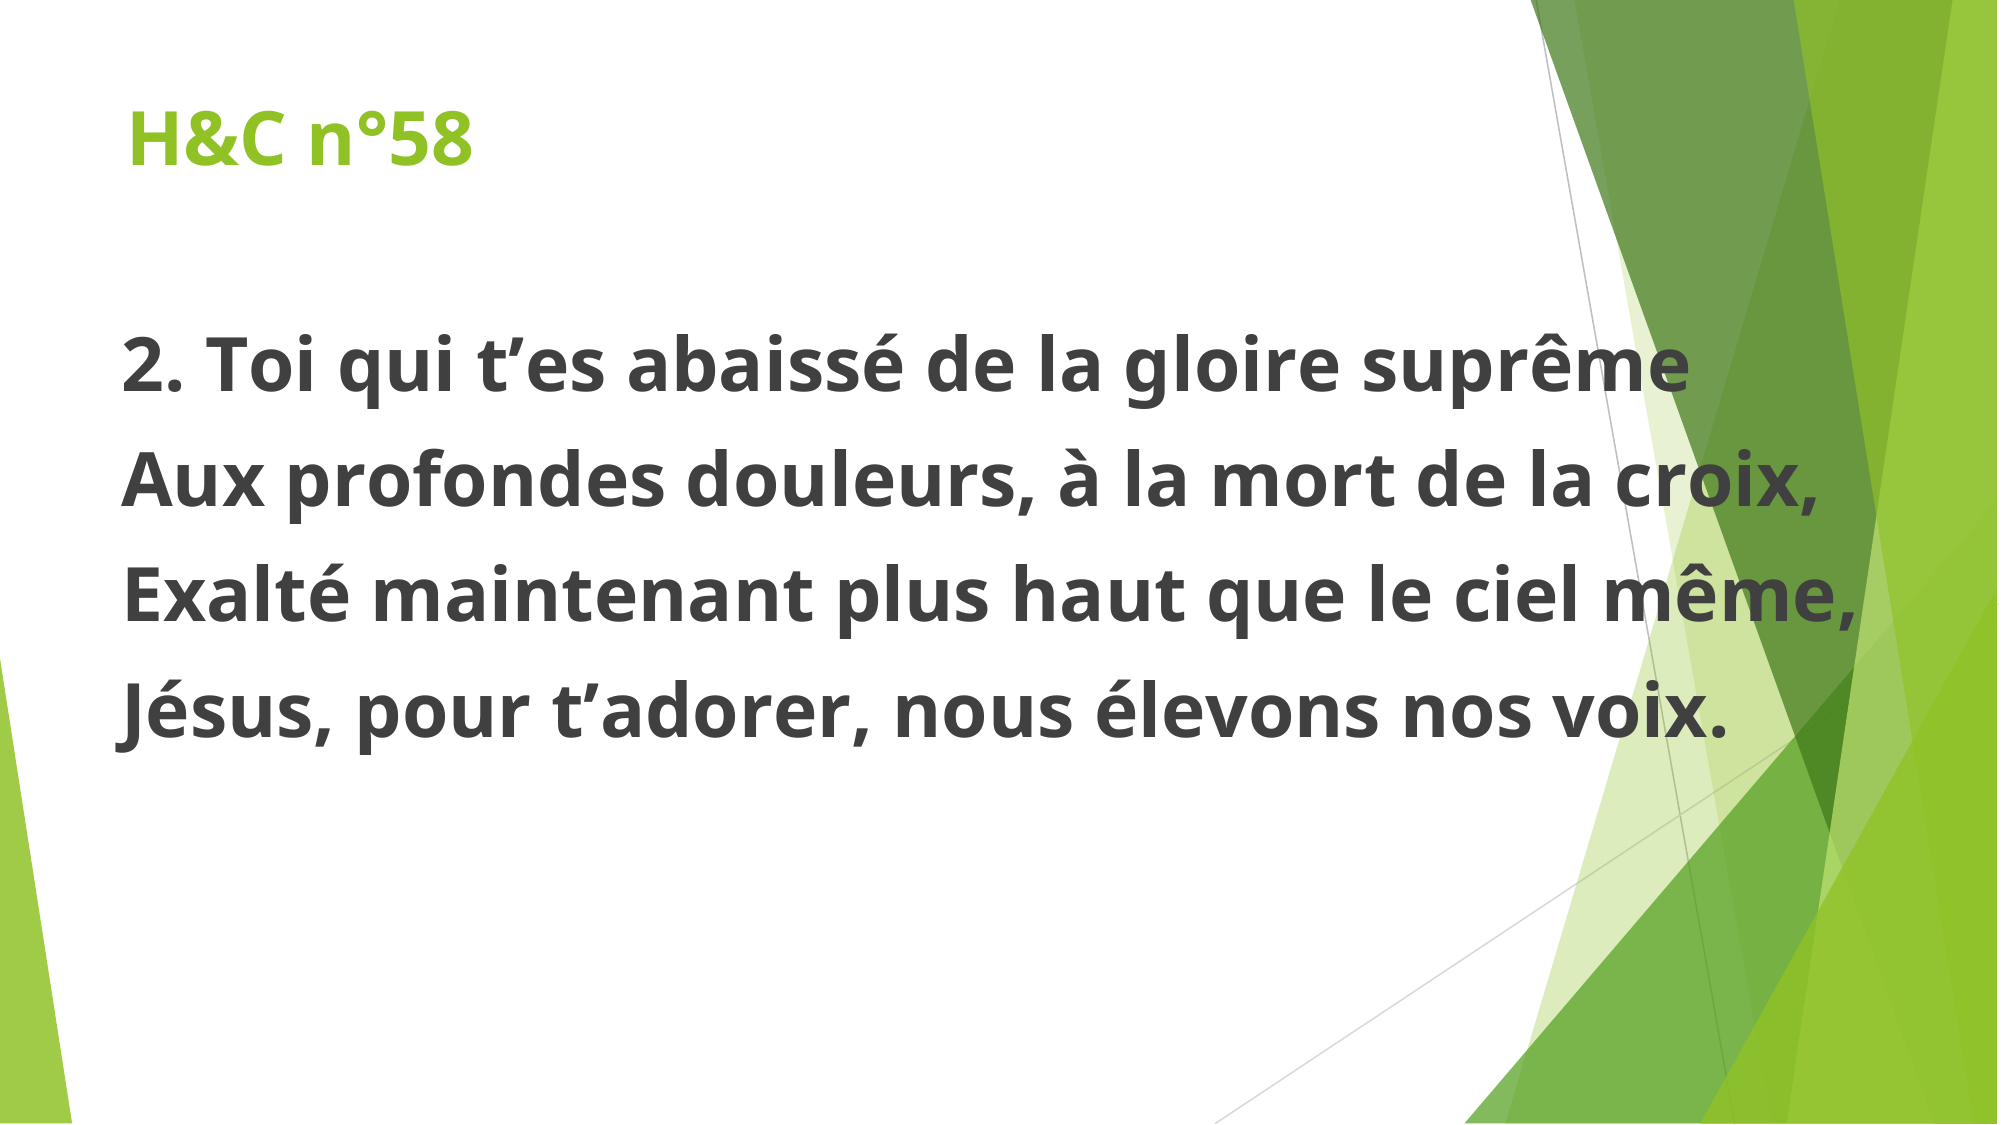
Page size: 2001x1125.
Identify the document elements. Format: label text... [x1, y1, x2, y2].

text_box H&C n°58 [111, 82, 1522, 189]
text_box 2. Toi qui t’es abaissé de la gloire suprême Aux profondes douleurs, à la mort de la croix, Exalté maintenant plus haut que le ciel même, Jésus, pour t’adorer, nous élevons nos voix. [106, 295, 1961, 1074]
